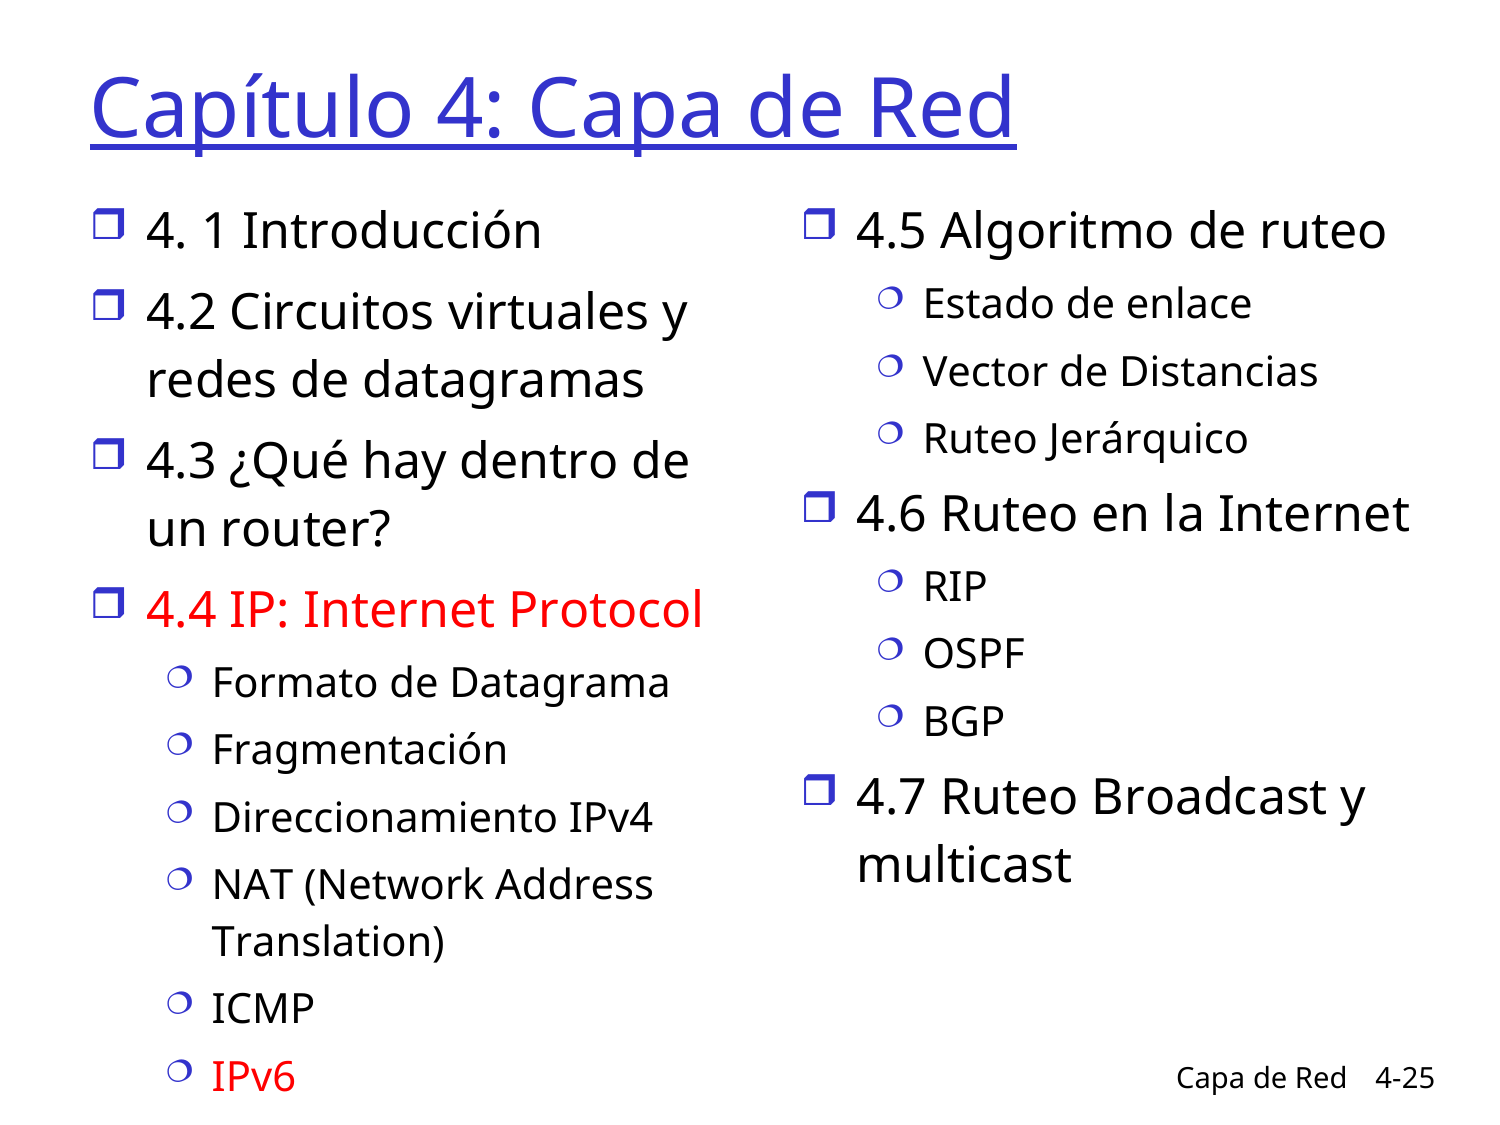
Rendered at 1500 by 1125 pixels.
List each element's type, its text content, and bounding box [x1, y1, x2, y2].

list 4. 1 Introducción 4.2 Circuitos virtuales y redes de datagramas 4.3 ¿Qué hay dentro de un router? 4.4 IP: Internet Protocol Formato de Datagrama Fragmentación Direccionamiento IPv4 NAT (Network Address Translation) ICMP IPv6 [75, 187, 753, 1044]
list 4.5 Algoritmo de ruteo Estado de enlace Vector de Distancias Ruteo Jerárquico 4.6 Ruteo en la Internet RIP OSPF BGP 4.7 Ruteo Broadcast y multicast [785, 187, 1464, 1029]
title Capítulo 4: Capa de Red [75, 15, 1463, 196]
